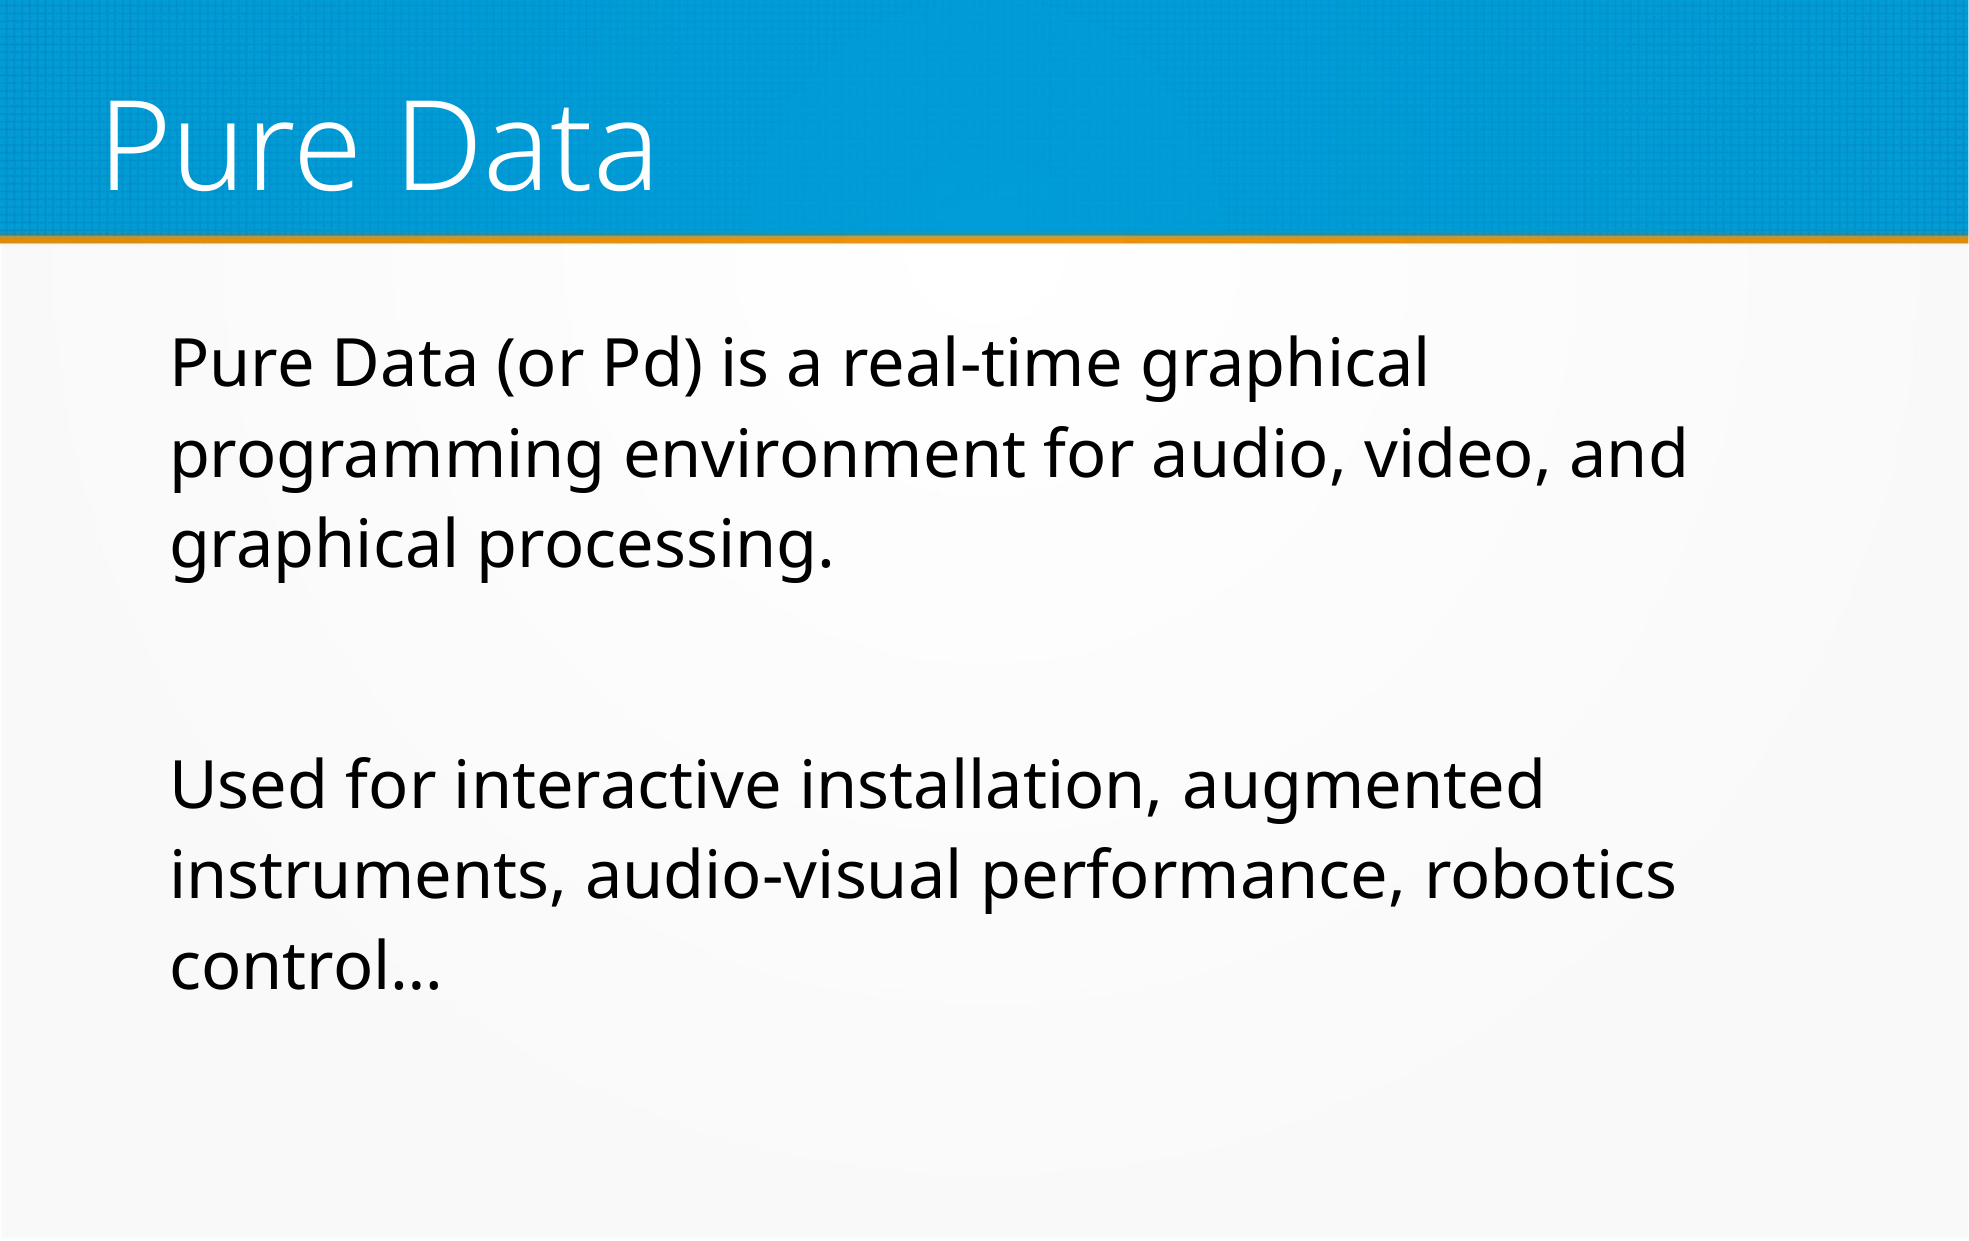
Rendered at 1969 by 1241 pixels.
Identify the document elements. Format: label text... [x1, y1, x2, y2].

title Pure Data [98, 19, 1870, 227]
list Pure Data (or Pd) is a real-time graphical programming environment for audio, video, and graphical processing. Used for interactive installation, augmented instruments, audio-visual performance, robotics control… [98, 315, 1861, 1081]
picture [0, 233, 1969, 1241]
